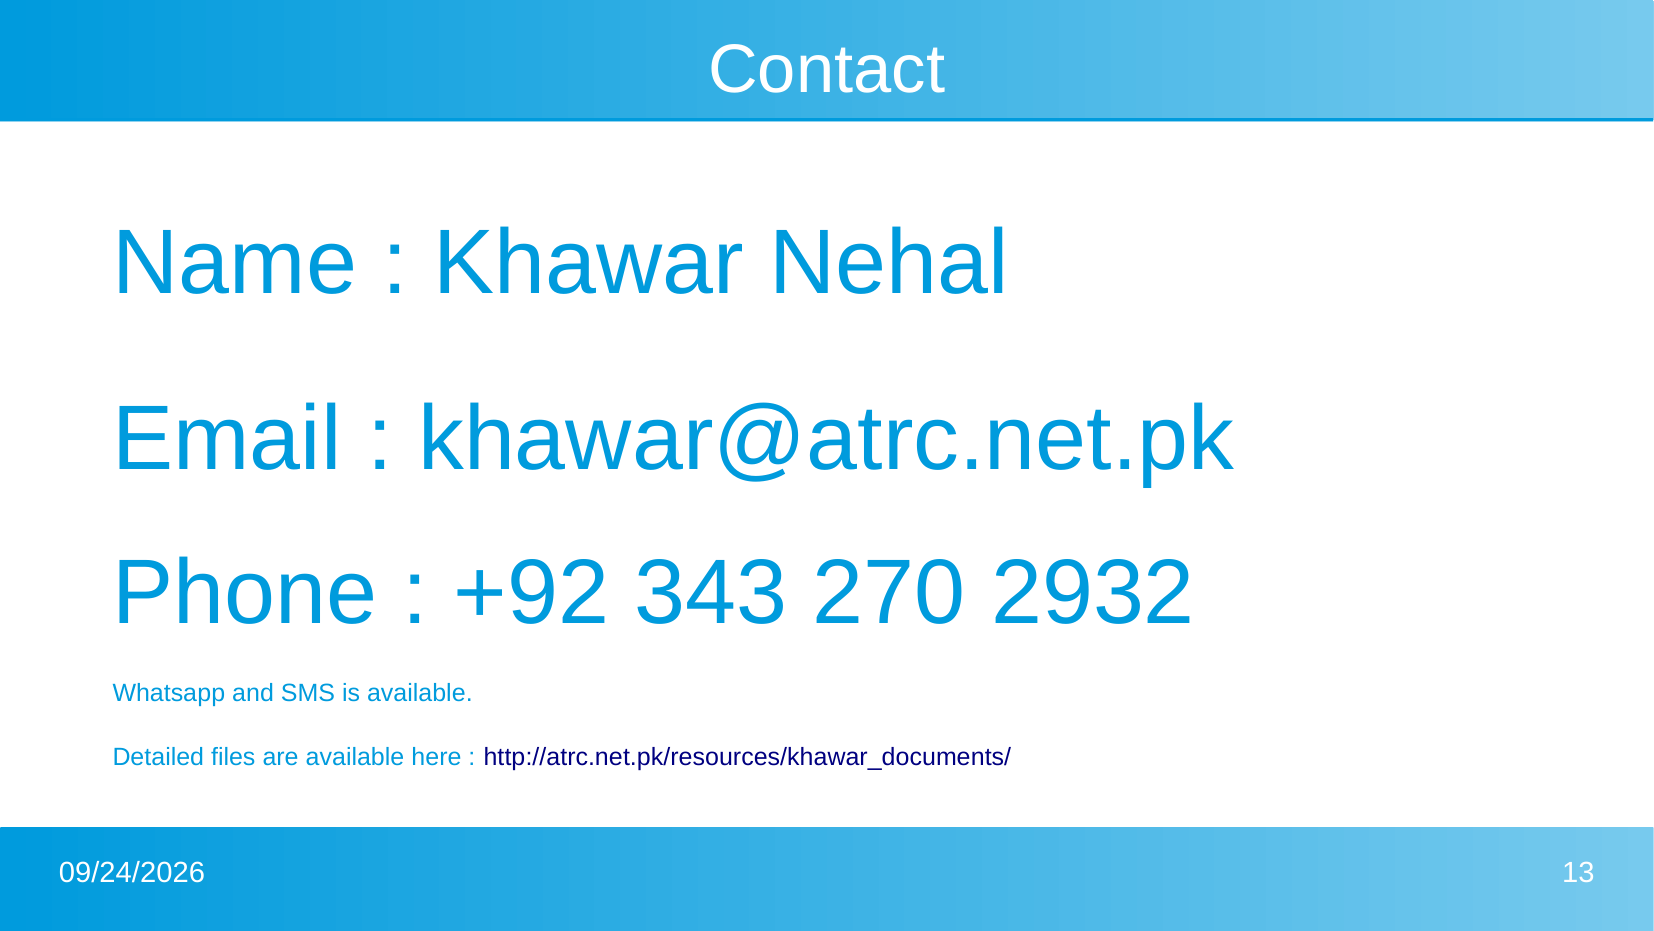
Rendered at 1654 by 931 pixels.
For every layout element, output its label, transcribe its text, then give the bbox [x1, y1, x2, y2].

list Name : Khawar Nehal Email : khawar@atrc.net.pk Phone : +92 343 270 2932 Whatsapp and SMS is available. Detailed files are available here : http://atrc.net.pk/resources/khawar_documents/ [112, 159, 1520, 751]
title Contact [59, 29, 1595, 108]
